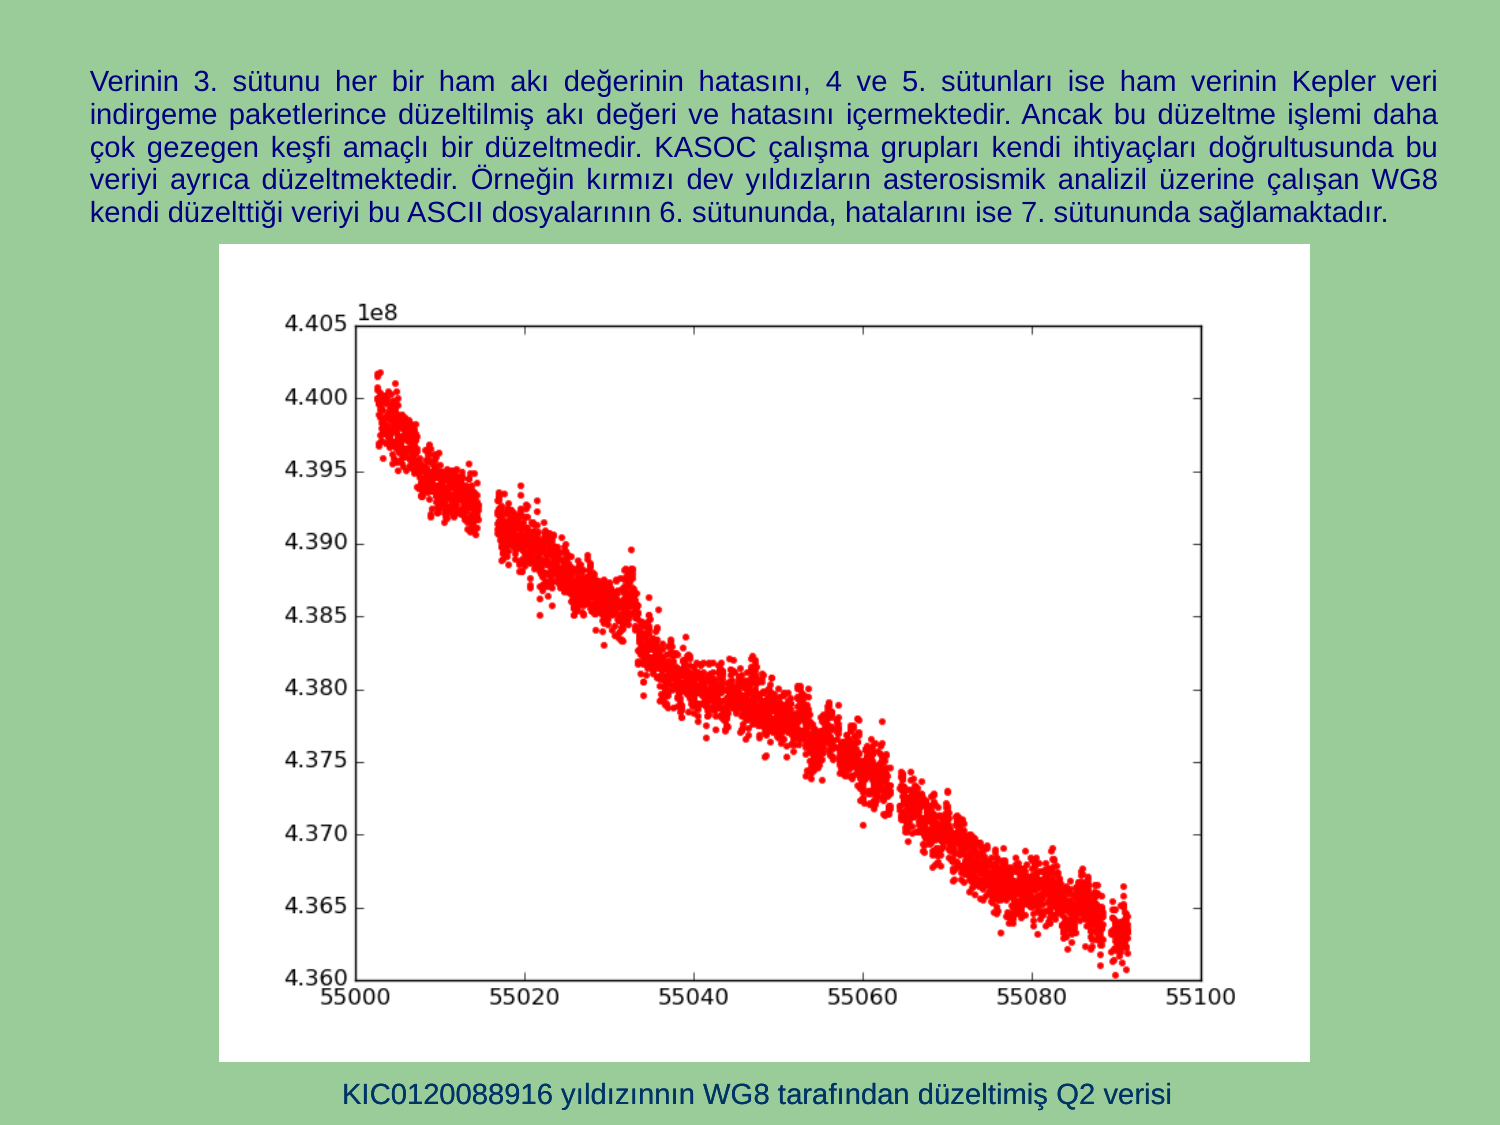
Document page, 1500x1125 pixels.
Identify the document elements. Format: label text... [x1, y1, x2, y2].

text_box Verinin 3. sütunu her bir ham akı değerinin hatasını, 4 ve 5. sütunları ise ham verinin Kepler veri indirgeme paketlerince düzeltilmiş akı değeri ve hatasını içermektedir. Ancak bu düzeltme işlemi daha çok gezegen keşfi amaçlı bir düzeltmedir. KASOC çalışma grupları kendi ihtiyaçları doğrultusunda bu veriyi ayrıca düzeltmektedir. Örneğin kırmızı dev yıldızların asterosismik analizil üzerine çalışan WG8 kendi düzelttiği veriyi bu ASCII dosyalarının 6. sütununda, hatalarını ise 7. sütununda sağlamaktadır. [75, 57, 1456, 237]
picture [219, 244, 1310, 1062]
text_box KIC0120088916 yıldızınnın WG8 tarafından düzeltimiş Q2 verisi [255, 1070, 1261, 1125]
